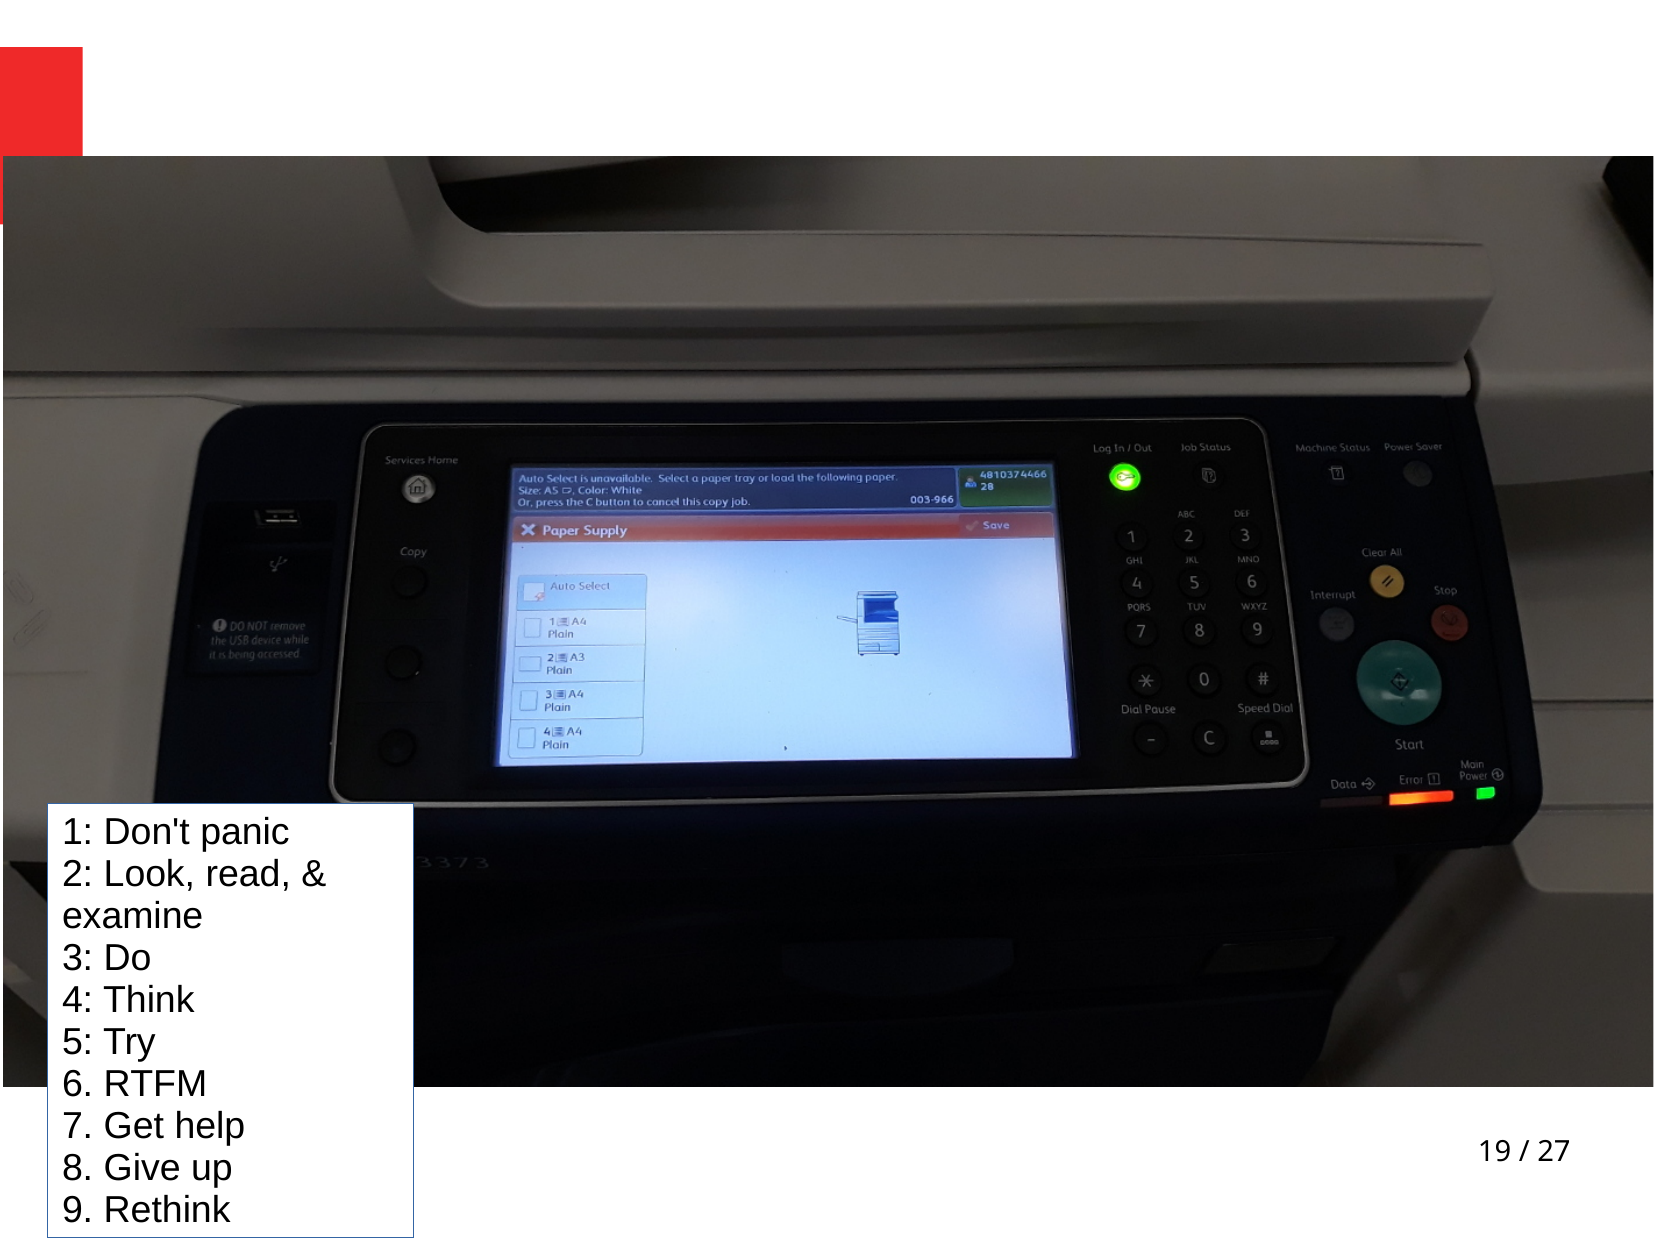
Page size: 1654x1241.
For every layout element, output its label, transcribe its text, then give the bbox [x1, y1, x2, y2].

text_box 1: Don't panic 2: Look, read, & examine 3: Do 4: Think 5: Try 6. RTFM 7. Get help 8. Give up 9. Rethink [47, 803, 414, 1238]
picture [3, 156, 1654, 1087]
